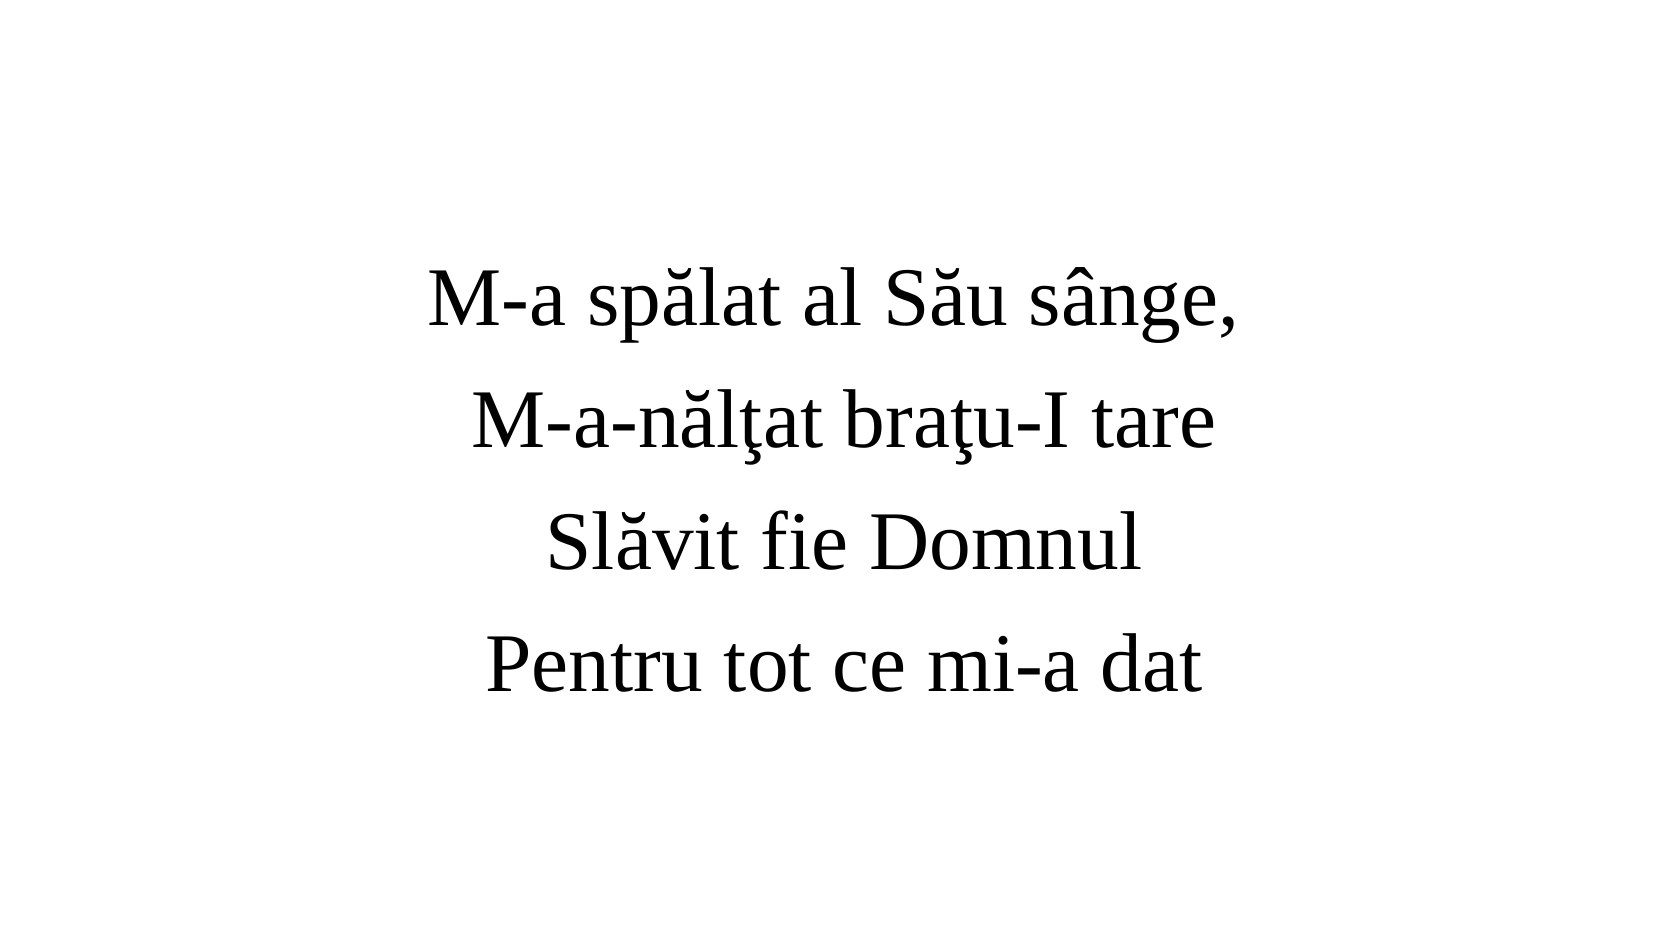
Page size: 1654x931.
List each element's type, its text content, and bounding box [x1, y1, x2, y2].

subtitle M-a spălat al Său sânge, M-a-nălţat braţu-I tare Slăvit fie Domnul Pentru tot ce mi-a dat [177, 241, 1512, 709]
